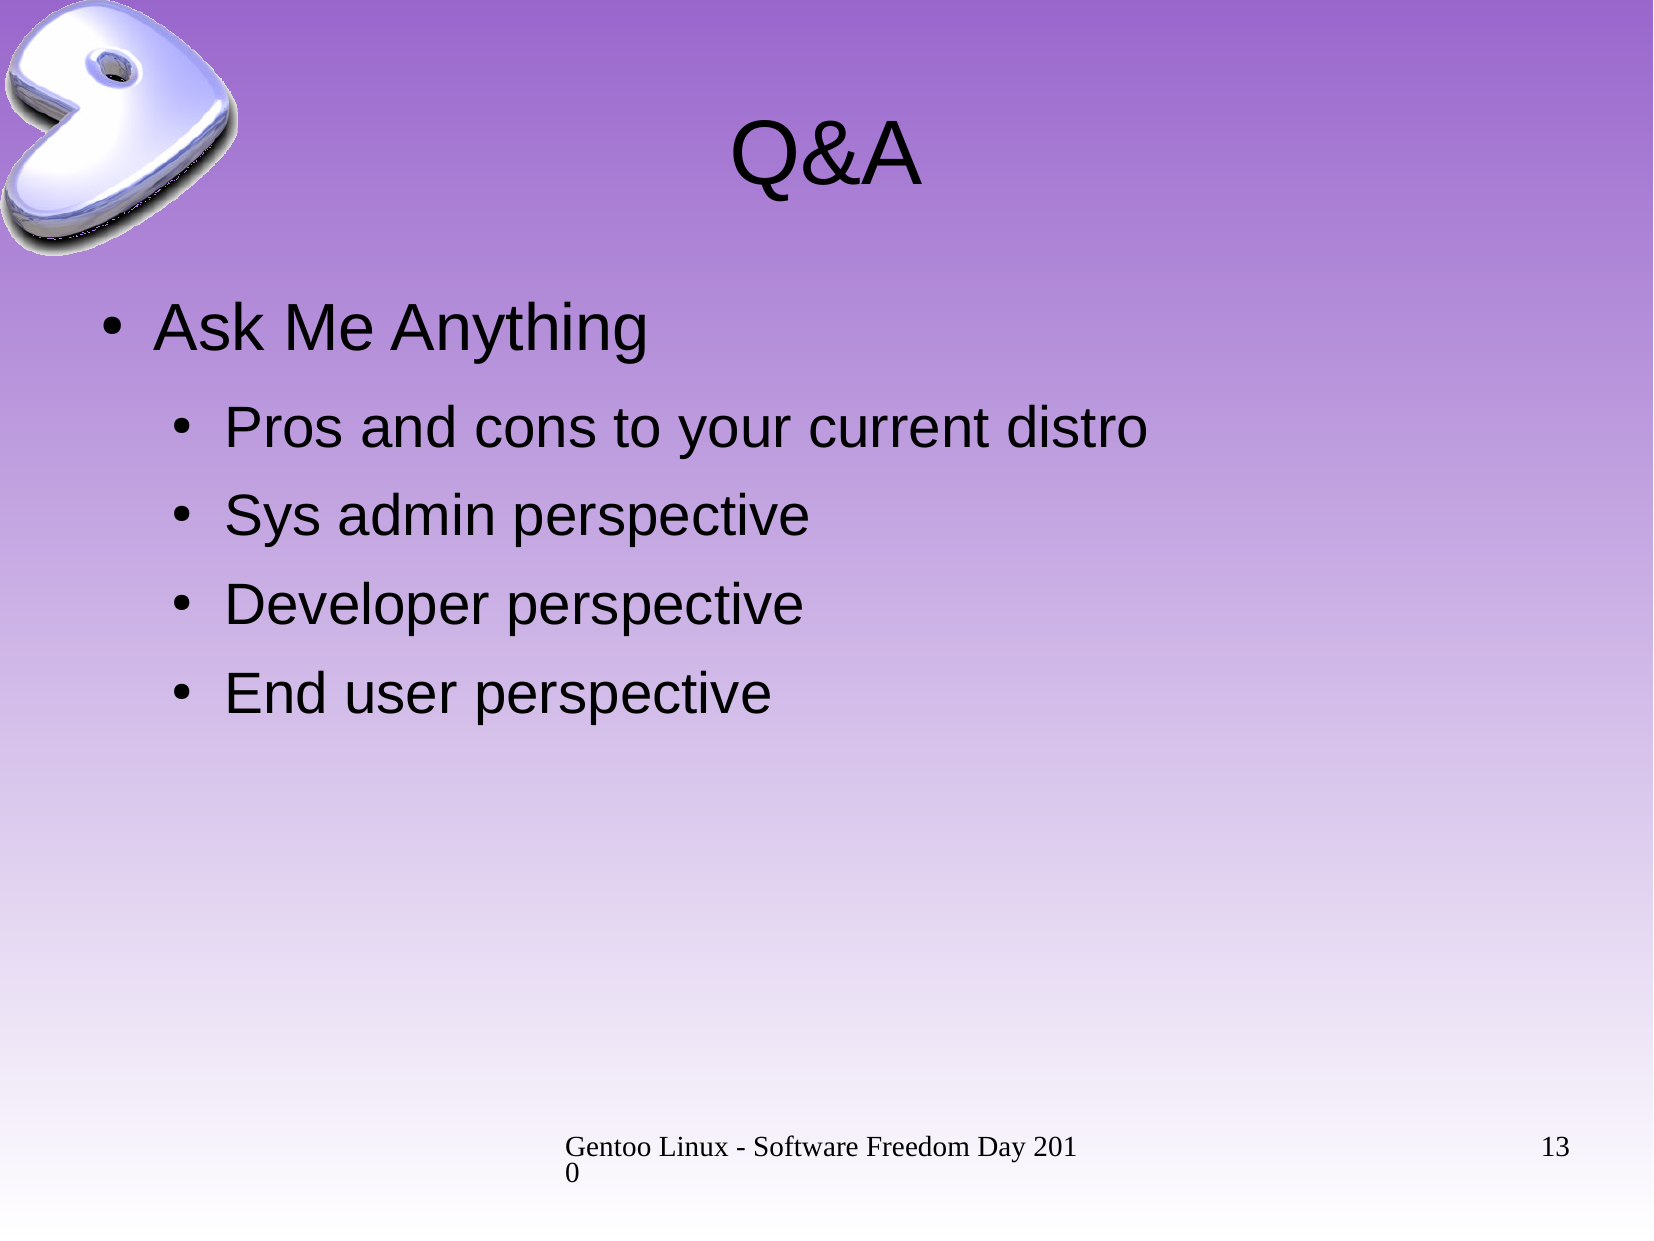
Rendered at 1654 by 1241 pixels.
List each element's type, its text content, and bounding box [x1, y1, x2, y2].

list Ask Me Anything Pros and cons to your current distro Sys admin perspective Developer perspective End user perspective [82, 290, 1571, 1109]
picture [0, 0, 238, 263]
title Q&A [82, 56, 1571, 250]
